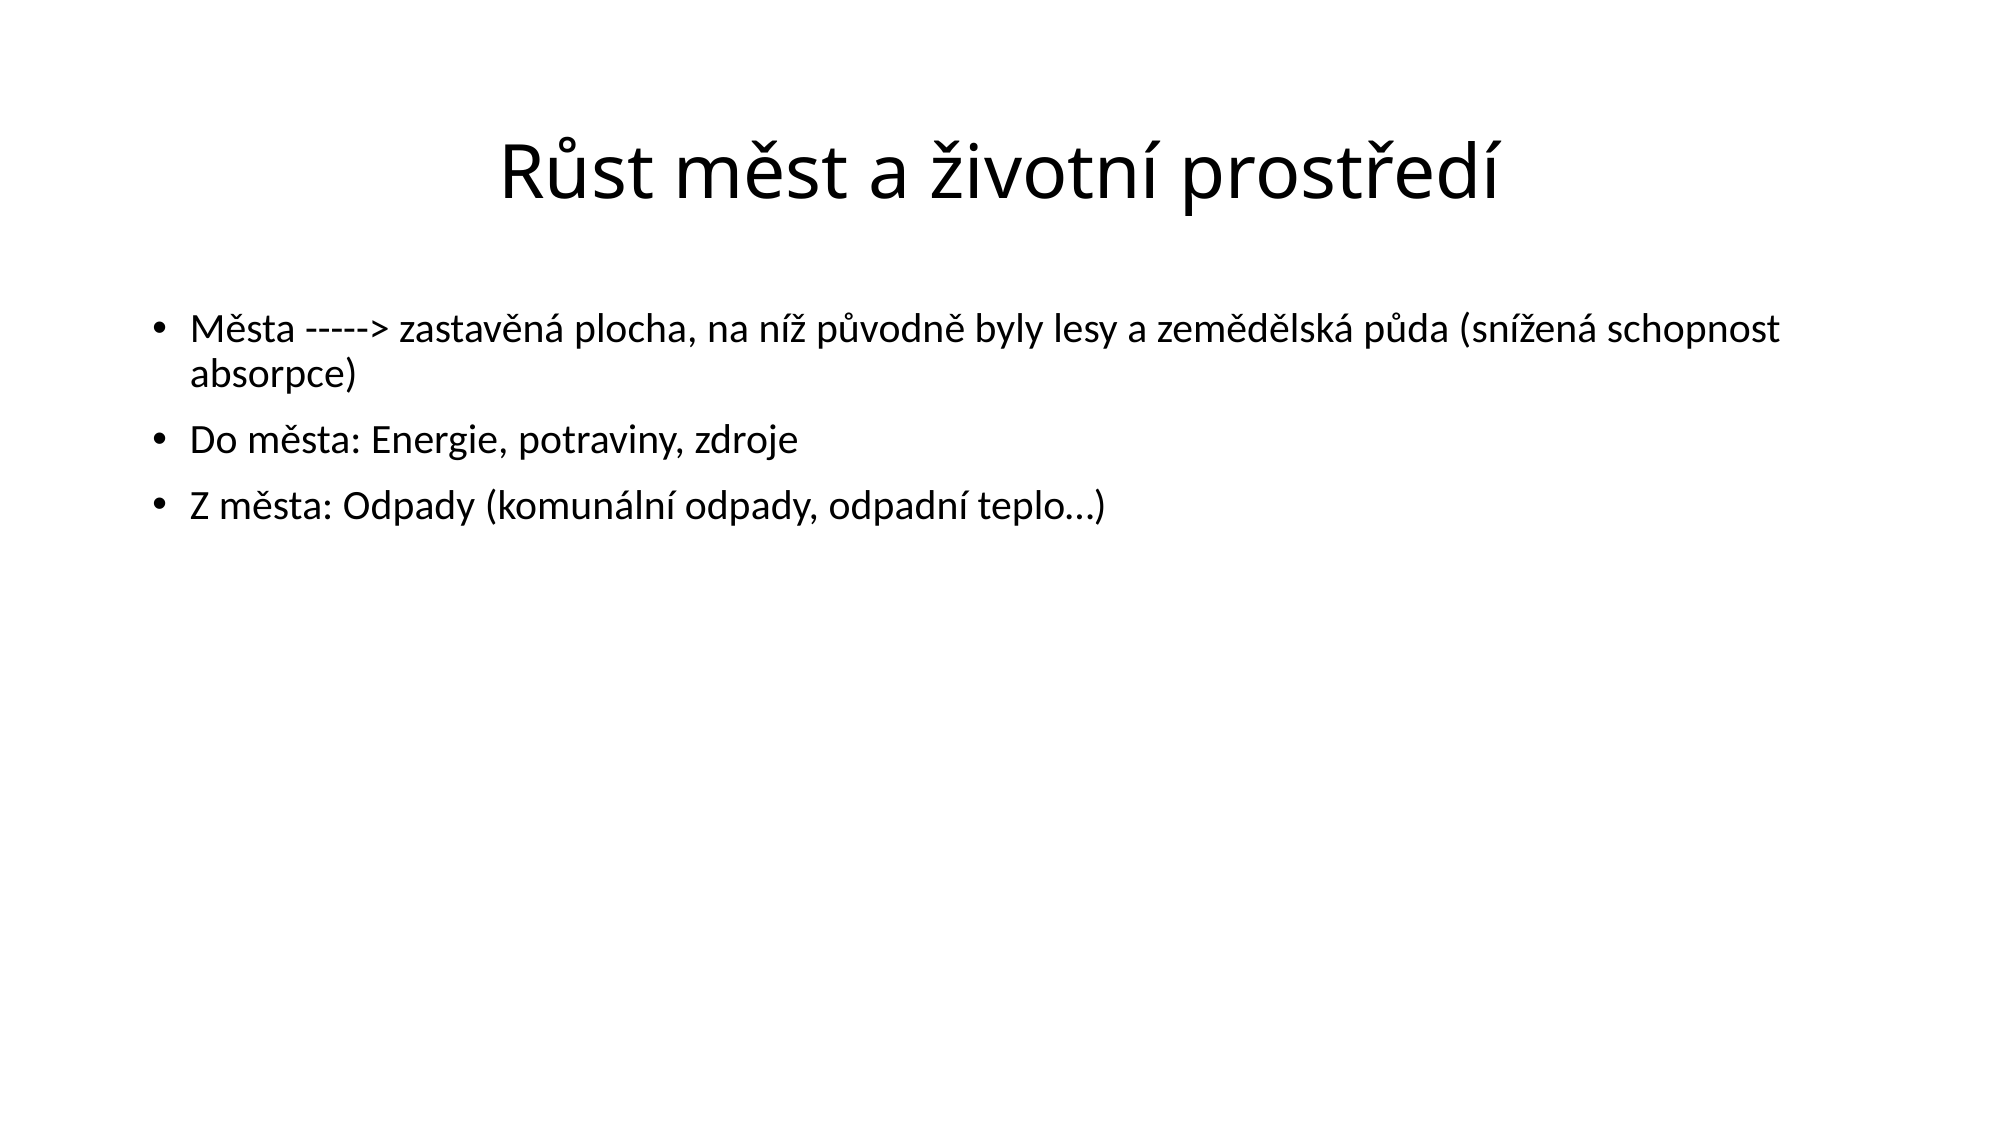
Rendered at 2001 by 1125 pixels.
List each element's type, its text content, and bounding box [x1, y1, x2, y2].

list Města -----> zastavěná plocha, na níž původně byly lesy a zemědělská půda (snížená schopnost absorpce) Do města: Energie, potraviny, zdroje Z města: Odpady (komunální odpady, odpadní teplo…) [137, 299, 1863, 1014]
title Růst měst a životní prostředí [137, 59, 1863, 278]
